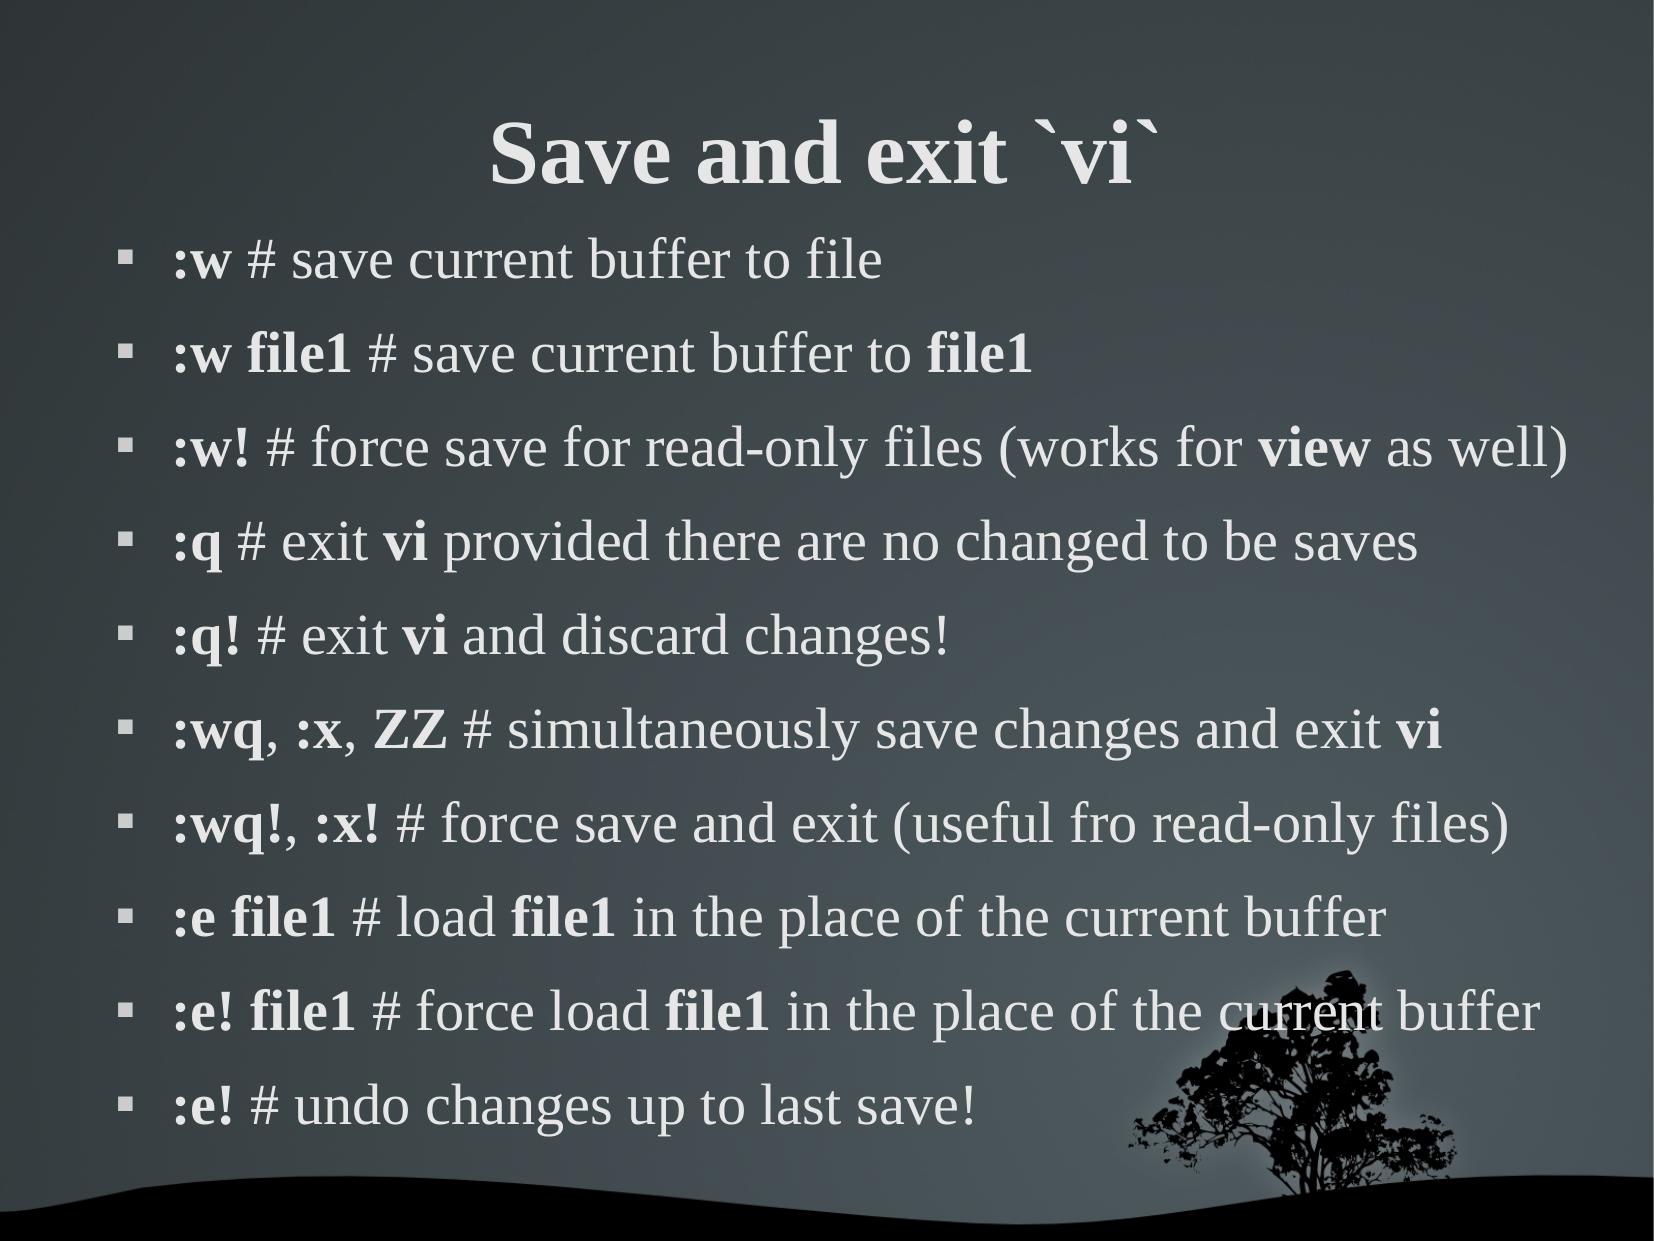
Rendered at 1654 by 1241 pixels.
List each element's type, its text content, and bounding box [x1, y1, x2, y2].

list :w # save current buffer to file :w file1 # save current buffer to file1 :w! # force save for read-only files (works for view as well) :q # exit vi provided there are no changed to be saves :q! # exit vi and discard changes! :wq, :x, ZZ # simultaneously save changes and exit vi :wq!, :x! # force save and exit (useful fro read-only files) :e file1 # load file1 in the place of the current buffer :e! file1 # force load file1 in the place of the current buffer :e! # undo changes up to last save! [82, 226, 1571, 1205]
title Save and exit `vi` [82, 49, 1571, 226]
picture [0, 0, 1654, 1241]
